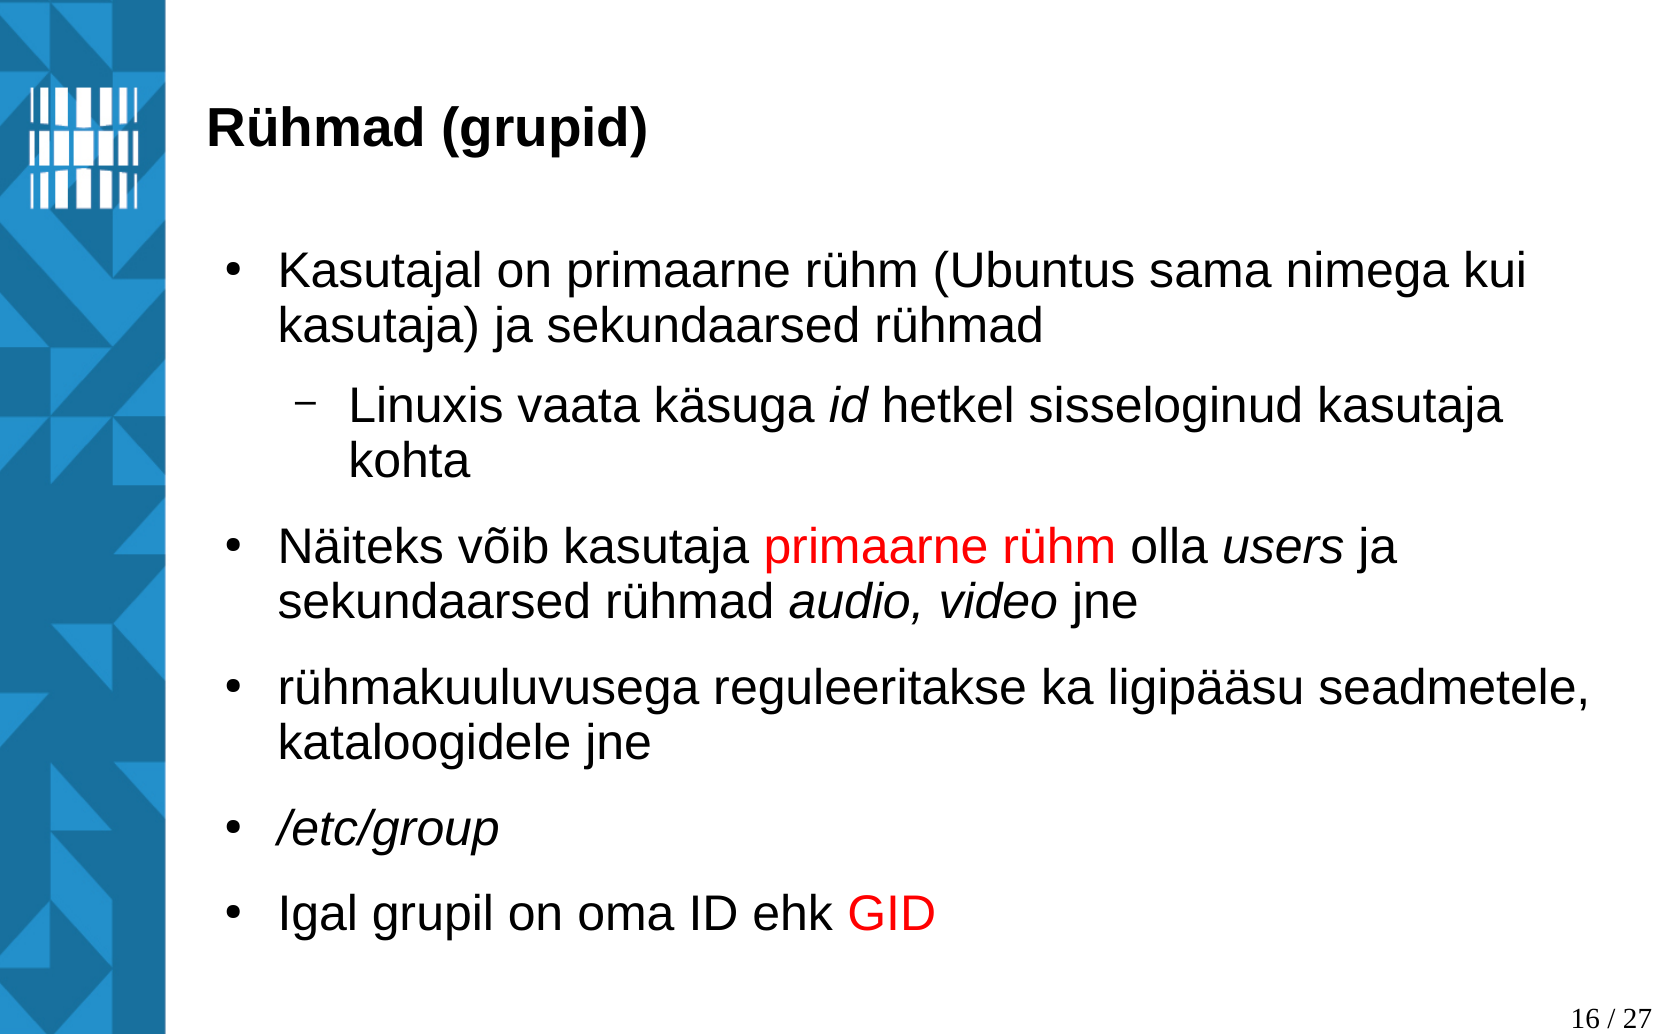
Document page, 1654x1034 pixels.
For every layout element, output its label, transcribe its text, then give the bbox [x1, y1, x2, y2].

list Kasutajal on primaarne rühm (Ubuntus sama nimega kui kasutaja) ja sekundaarsed rühmad Linuxis vaata käsuga id hetkel sisseloginud kasutaja kohta Näiteks võib kasutaja primaarne rühm olla users ja sekundaarsed rühmad audio, video jne rühmakuuluvusega reguleeritakse ka ligipääsu seadmetele, kataloogidele jne /etc/group Igal grupil on oma ID ehk GID [206, 241, 1595, 960]
title Rühmad (grupid) [206, 41, 1536, 214]
